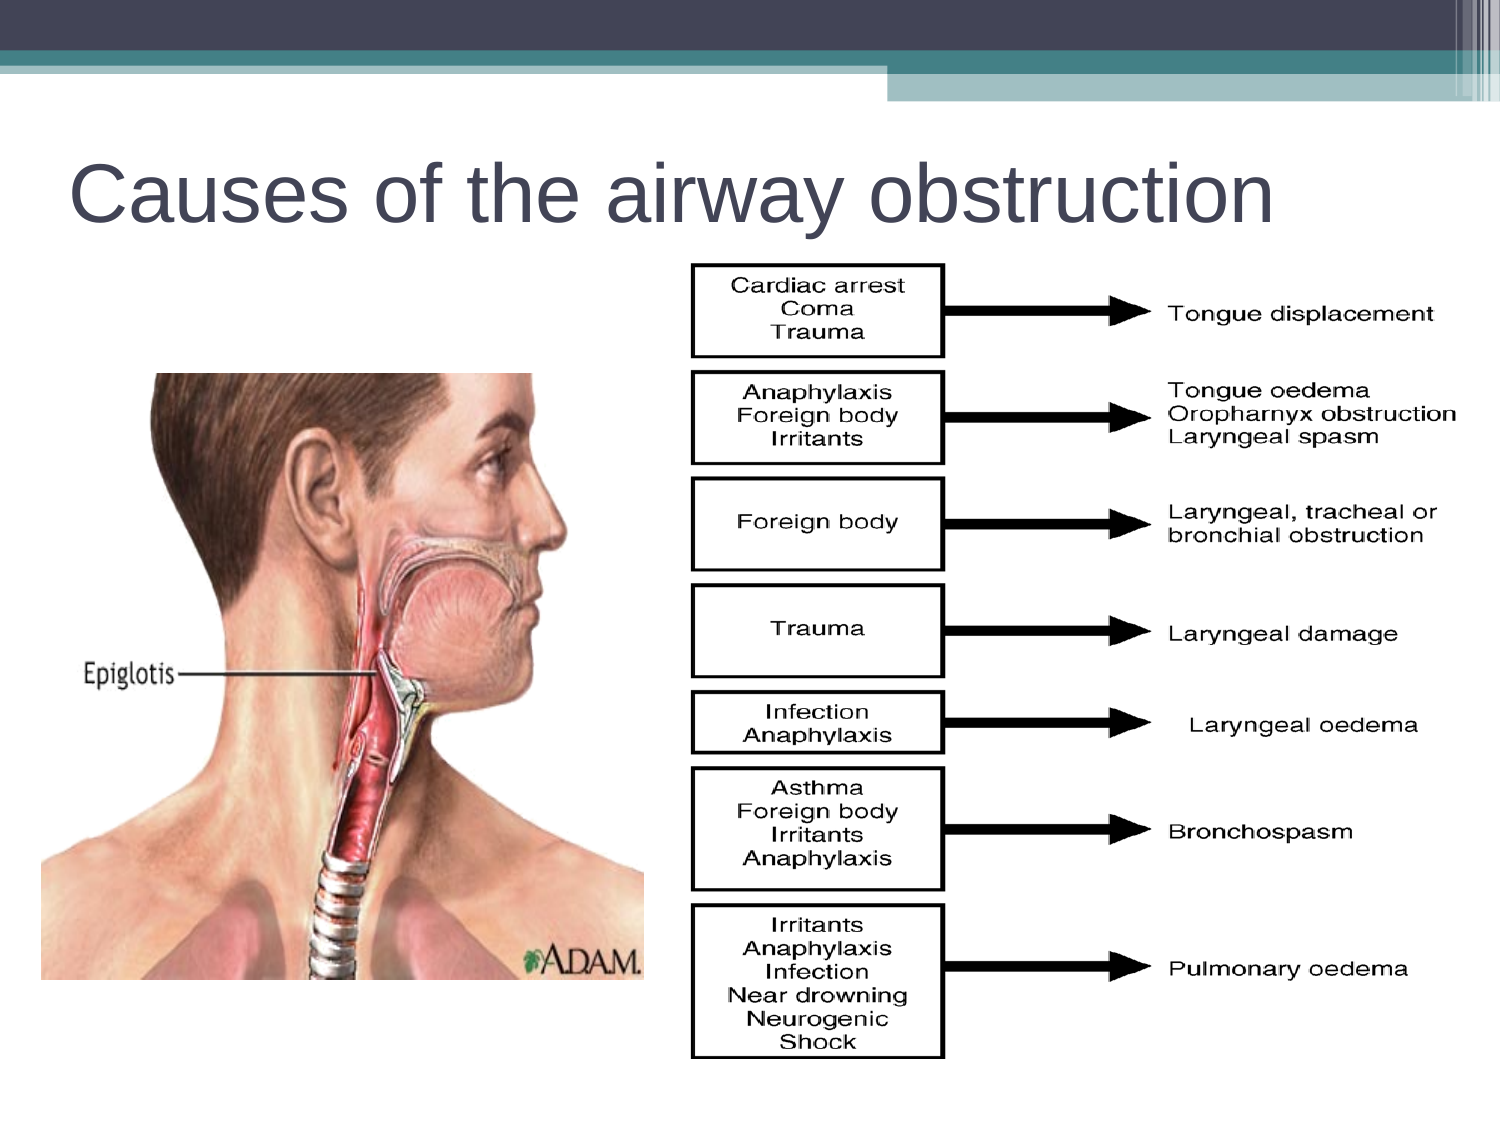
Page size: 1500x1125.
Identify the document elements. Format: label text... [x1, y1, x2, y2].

picture [41, 373, 644, 980]
picture [690, 243, 1465, 1059]
text_box Causes of the airway obstruction [53, 101, 1404, 277]
